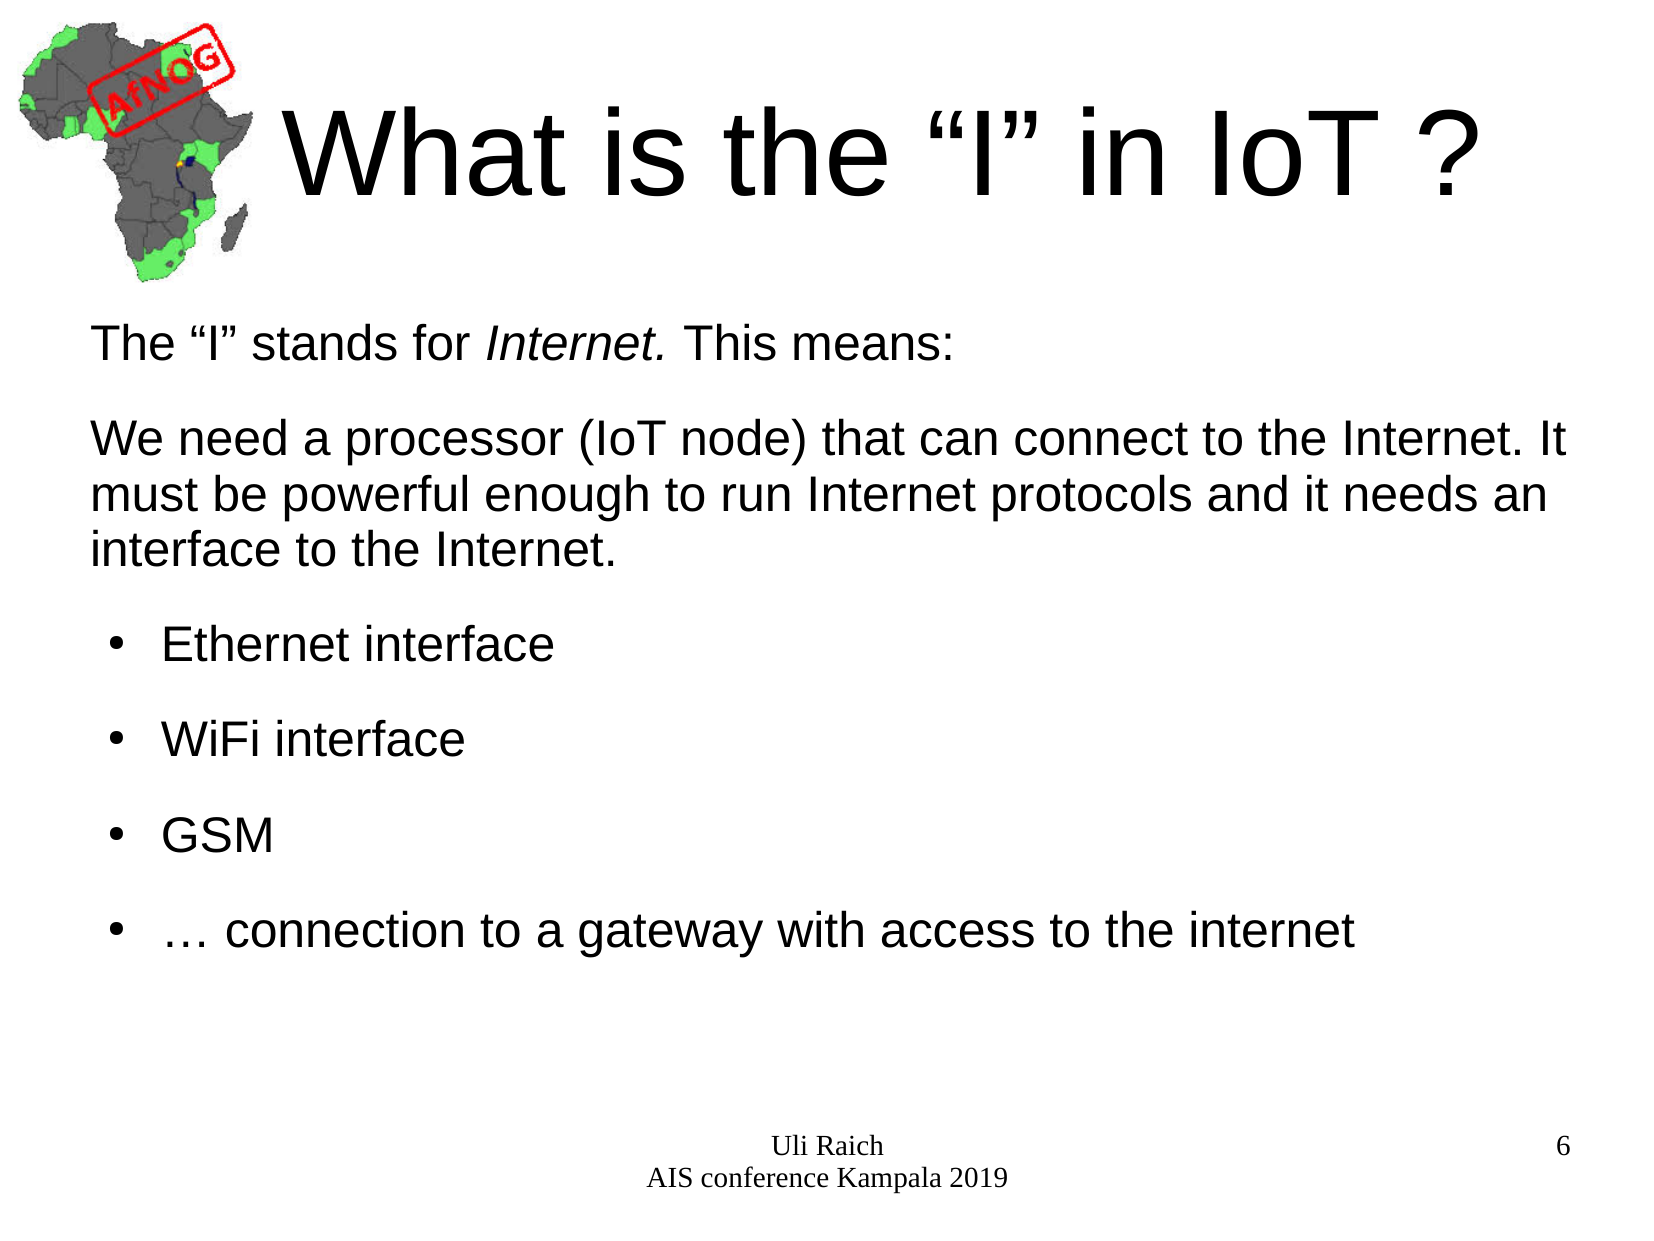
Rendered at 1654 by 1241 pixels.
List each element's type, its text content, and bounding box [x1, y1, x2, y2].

picture [9, 0, 259, 291]
list The “I” stands for Internet. This means: We need a processor (IoT node) that can connect to the Internet. It must be powerful enough to run Internet protocols and it needs an interface to the Internet. Ethernet interface WiFi interface GSM … connection to a gateway with access to the internet [90, 315, 1579, 1035]
title What is the “I” in IoT ? [195, 49, 1571, 257]
